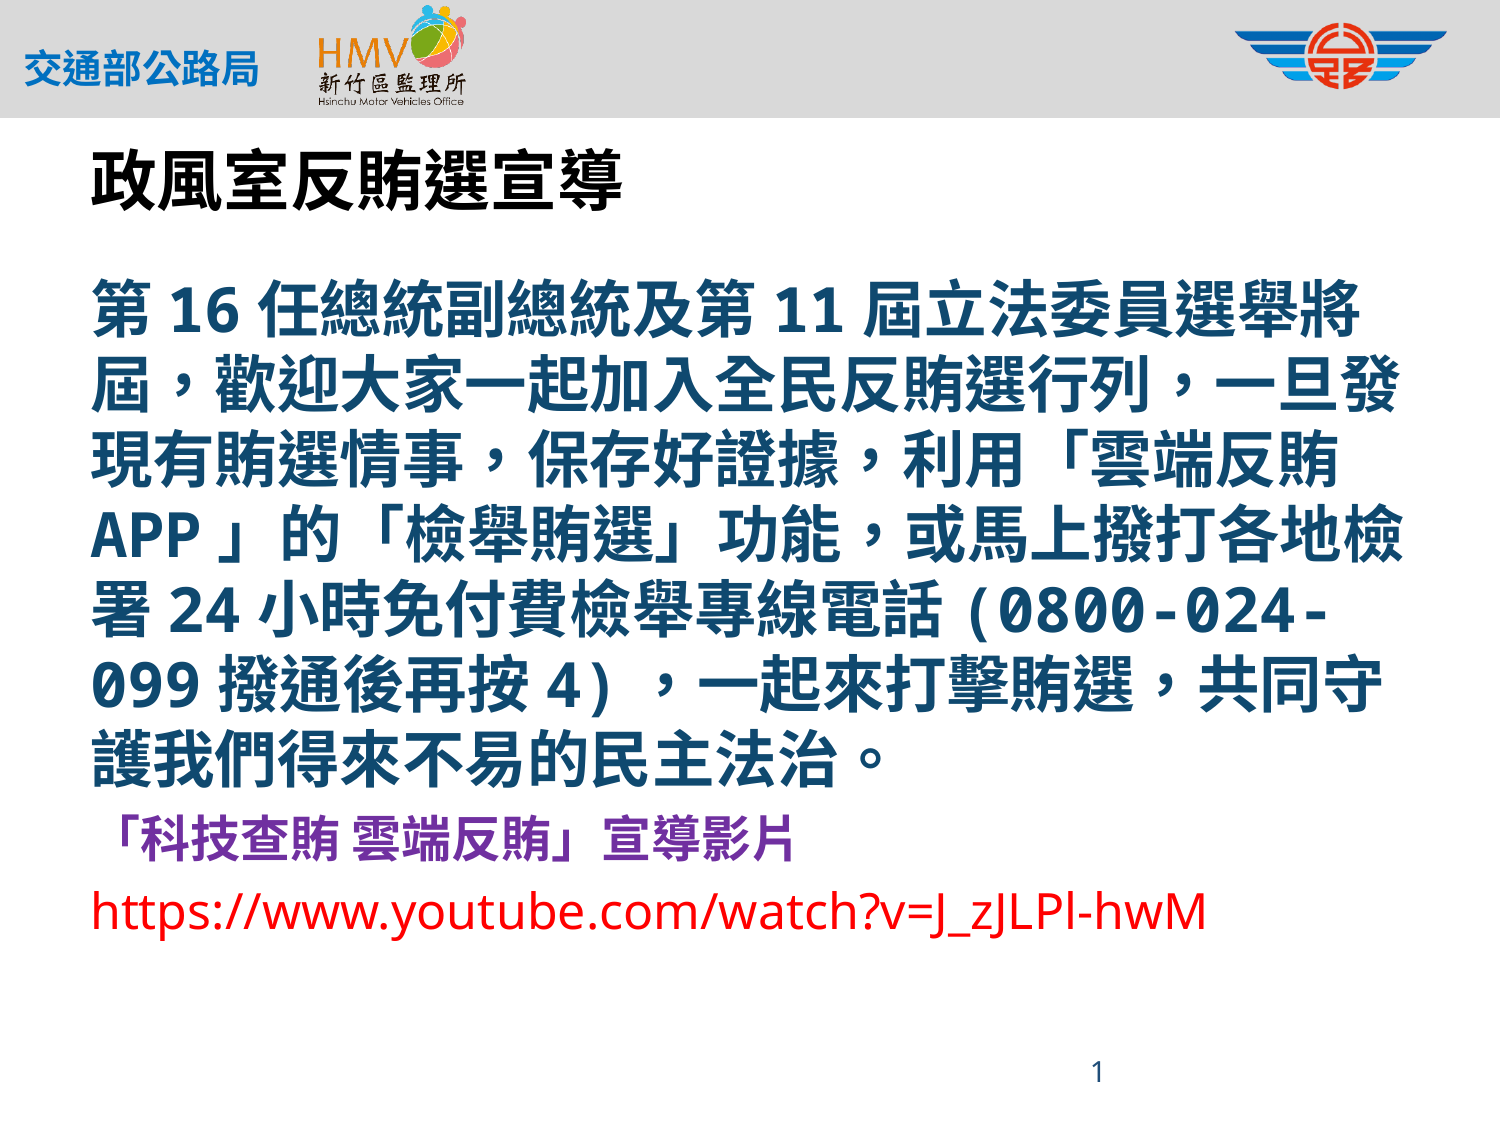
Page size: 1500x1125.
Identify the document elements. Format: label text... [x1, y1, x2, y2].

text_box [1074, 1042, 1426, 1103]
title 政風室反賄選宣導 [75, 123, 1333, 235]
list 第16任總統副總統及第11屆立法委員選舉將屆，歡迎大家一起加入全民反賄選行列，一旦發現有賄選情事，保存好證據，利用「雲端反賄APP」的「檢舉賄選」功能，或馬上撥打各地檢署24小時免付費檢舉專線電話(0800-024-099撥通後再按4)，一起來打擊賄選，共同守護我們得來不易的民主法治。 「科技查賄 雲端反賄」宣導影片 https://www.youtube.com/watch?v=J_zJLPl-hwM [75, 262, 1426, 1005]
